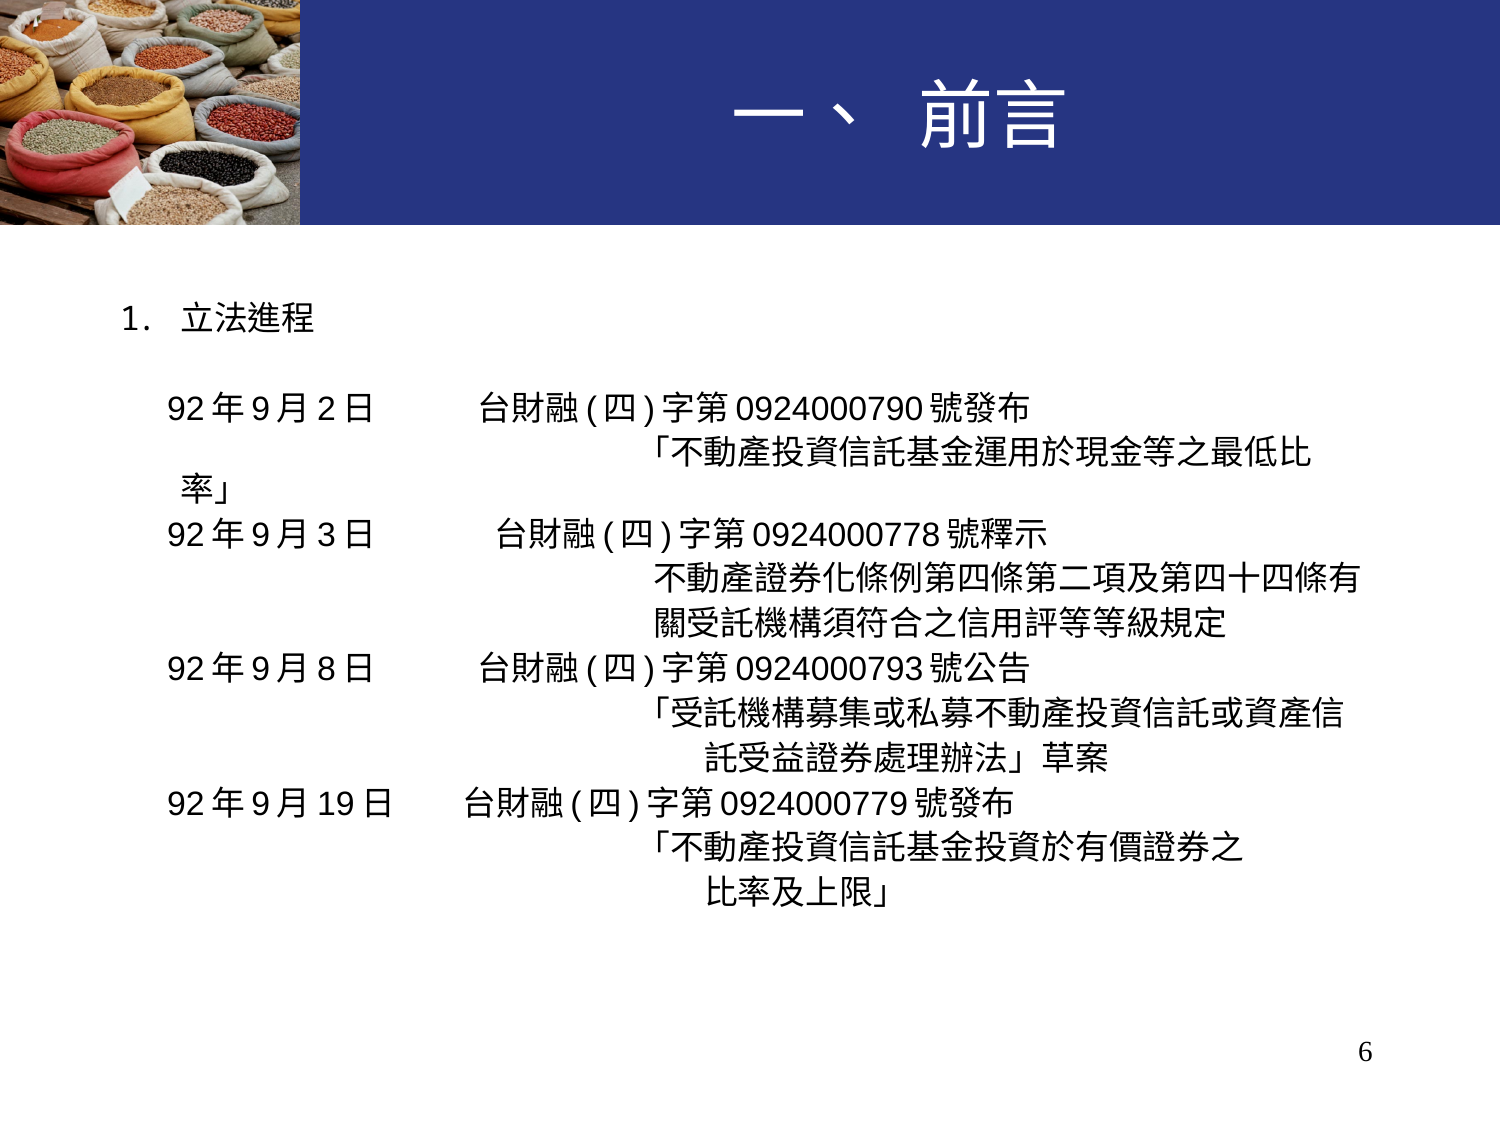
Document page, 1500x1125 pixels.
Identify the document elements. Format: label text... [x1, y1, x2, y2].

list 立法進程 92年9月2日 台財融(四)字第0924000790號發布 「不動產投資信託基金運用於現金等之最低比率」 92年9月3日 台財融(四)字第0924000778號釋示 不動產證券化條例第四條第二項及第四十四條有 關受託機構須符合之信用評等等級規定 92年9月8日 台財融(四)字第0924000793號公告 「受託機構募集或私募不動產投資信託或資產信 託受益證券處理辦法」草案 92年9月19日 台財融(四)字第0924000779號發布 「不動產投資信託基金投資於有價證券之 比率及上限」 [104, 293, 1380, 956]
title 一、 前言 [300, 0, 1500, 225]
picture [0, 0, 300, 225]
